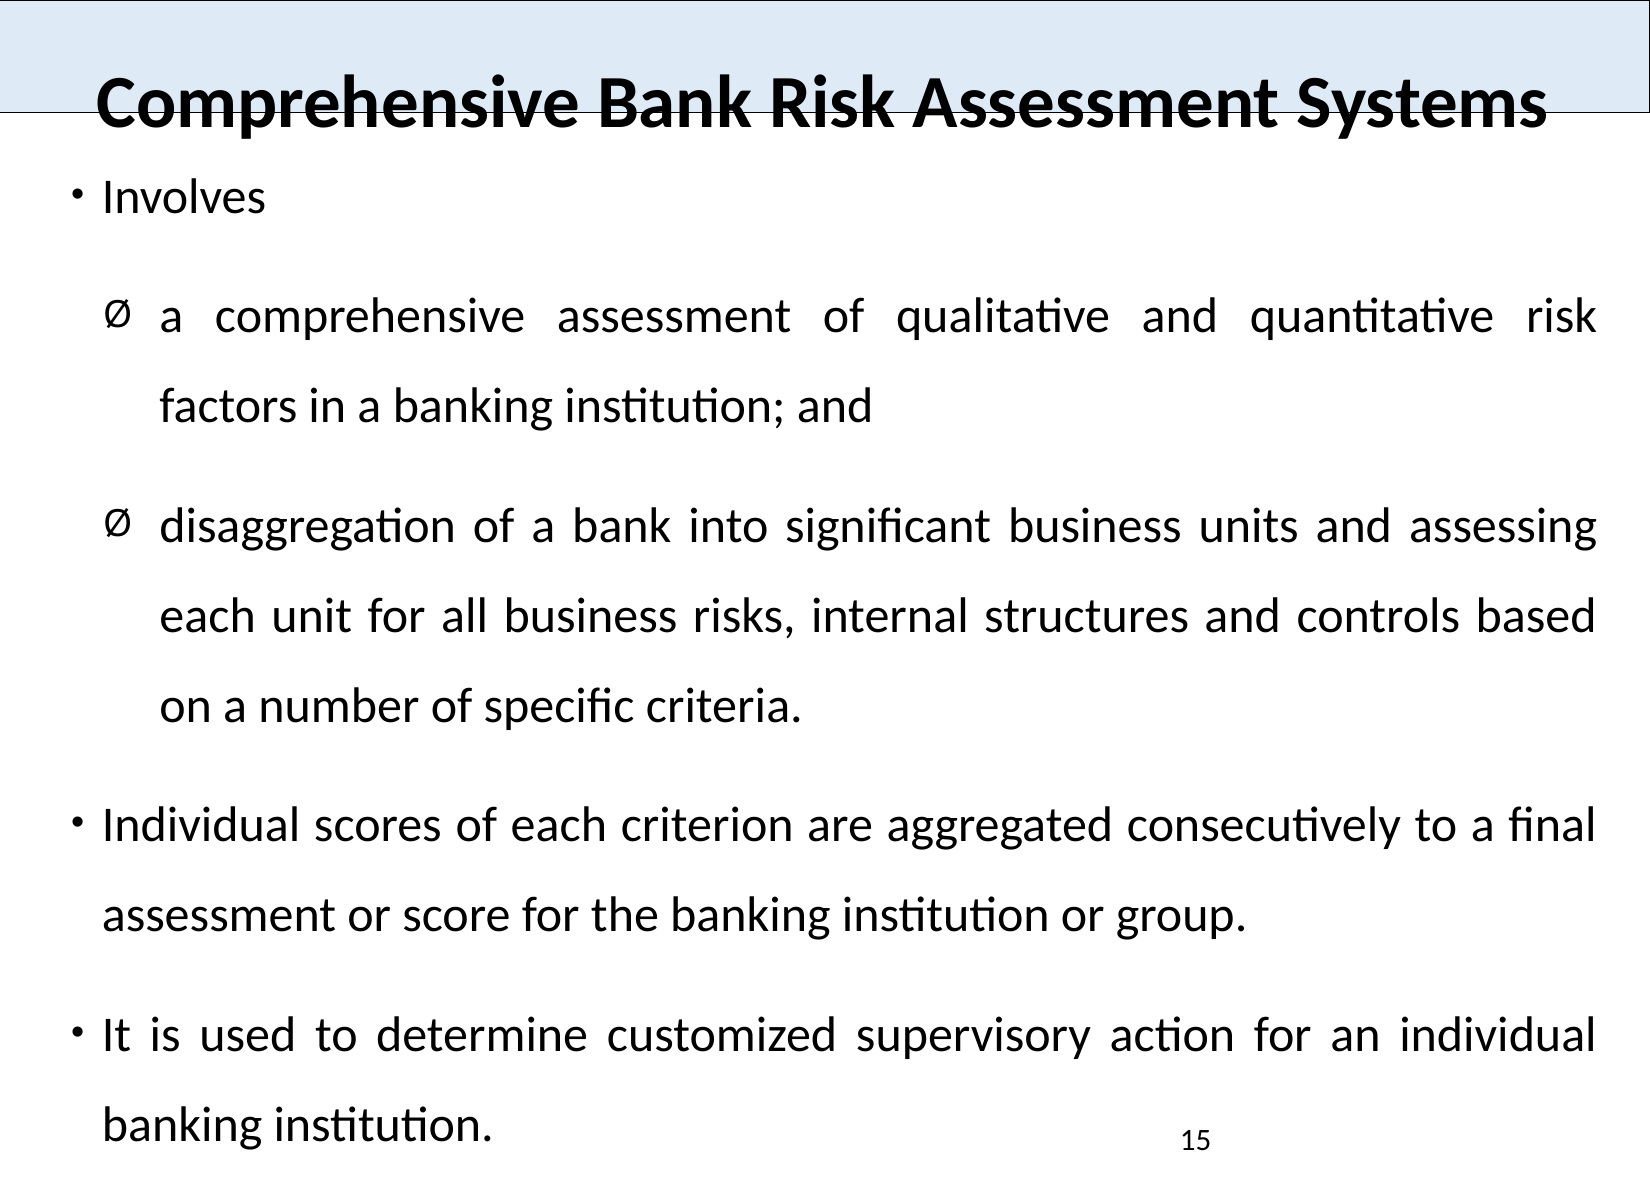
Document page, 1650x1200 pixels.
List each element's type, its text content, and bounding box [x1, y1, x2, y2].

list Involves a comprehensive assessment of qualitative and quantitative risk factors in a banking institution; and disaggregation of a bank into significant business units and assessing each unit for all business risks, internal structures and controls based on a number of specific criteria. Individual scores of each criterion are aggregated consecutively to a final assessment or score for the banking institution or group. It is used to determine customized supervisory action for an individual banking institution. [0, 125, 1613, 1088]
title Comprehensive Bank Risk Assessment Systems [0, 0, 1650, 113]
slide_number <numéro> [1165, 1112, 1537, 1177]
